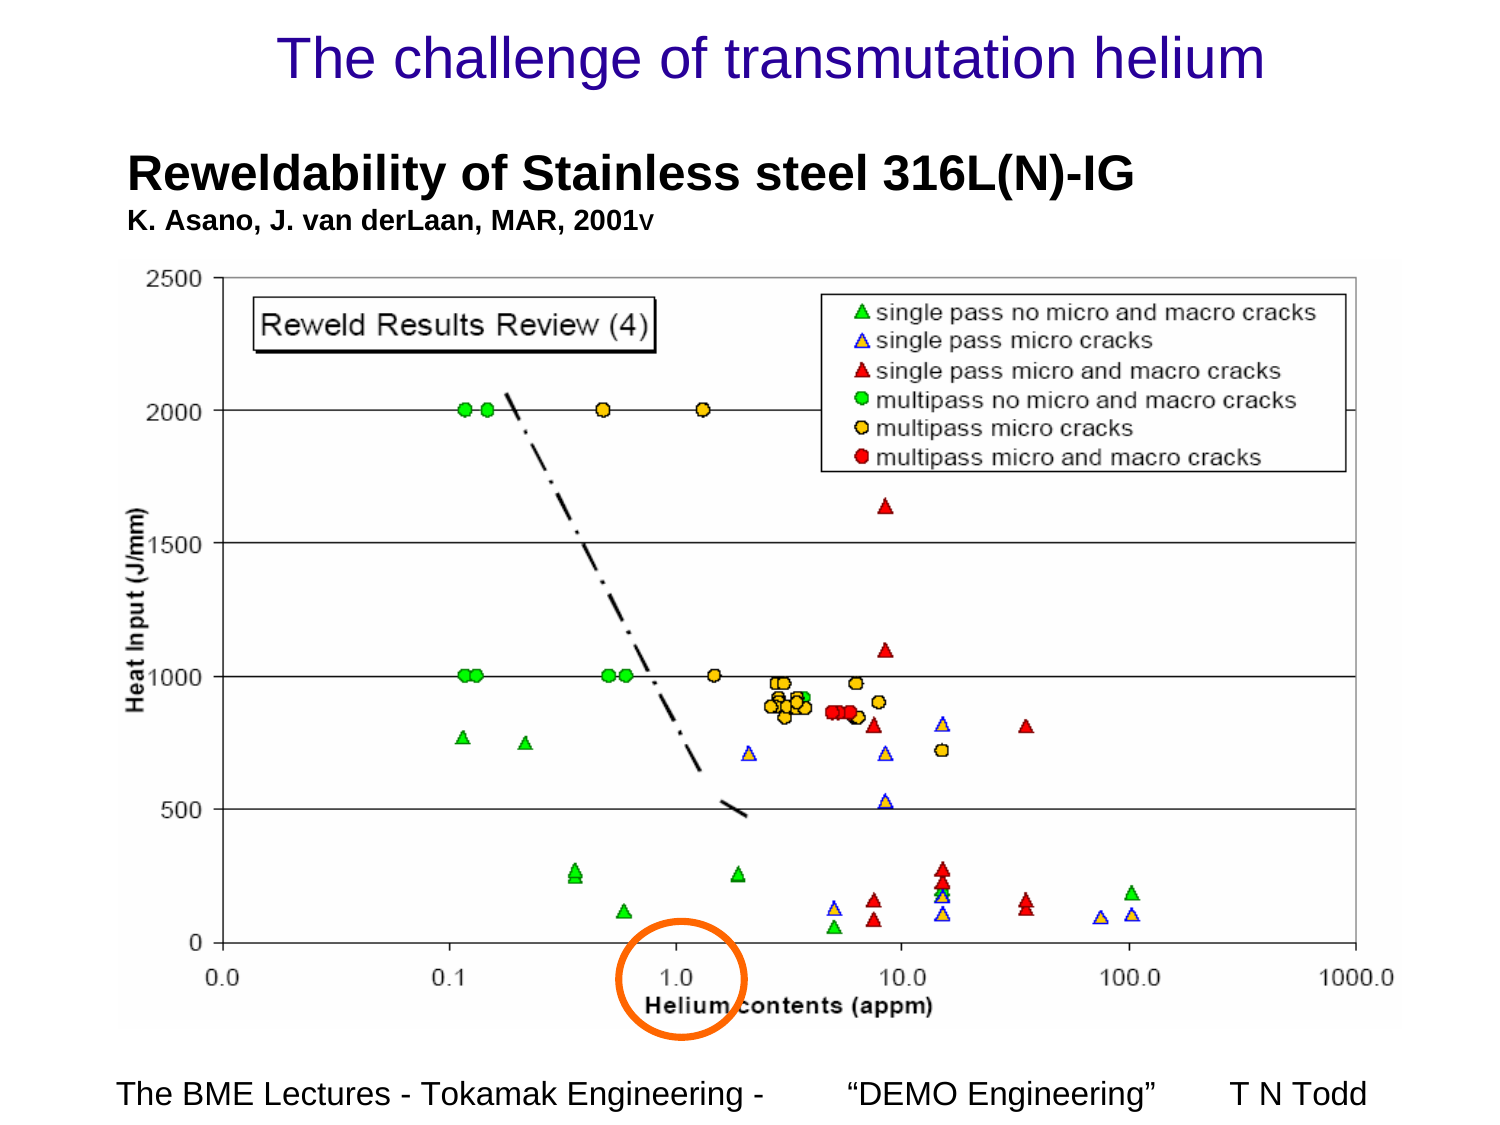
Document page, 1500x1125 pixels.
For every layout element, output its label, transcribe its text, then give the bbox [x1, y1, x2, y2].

text_box Reweldability of Stainless steel 316L(N)-IG K. Asano, J. van derLaan, MAR, 2001V [112, 133, 1421, 256]
picture [623, 925, 740, 1029]
picture [118, 259, 1402, 1029]
text_box The challenge of transmutation helium [96, 7, 1447, 104]
